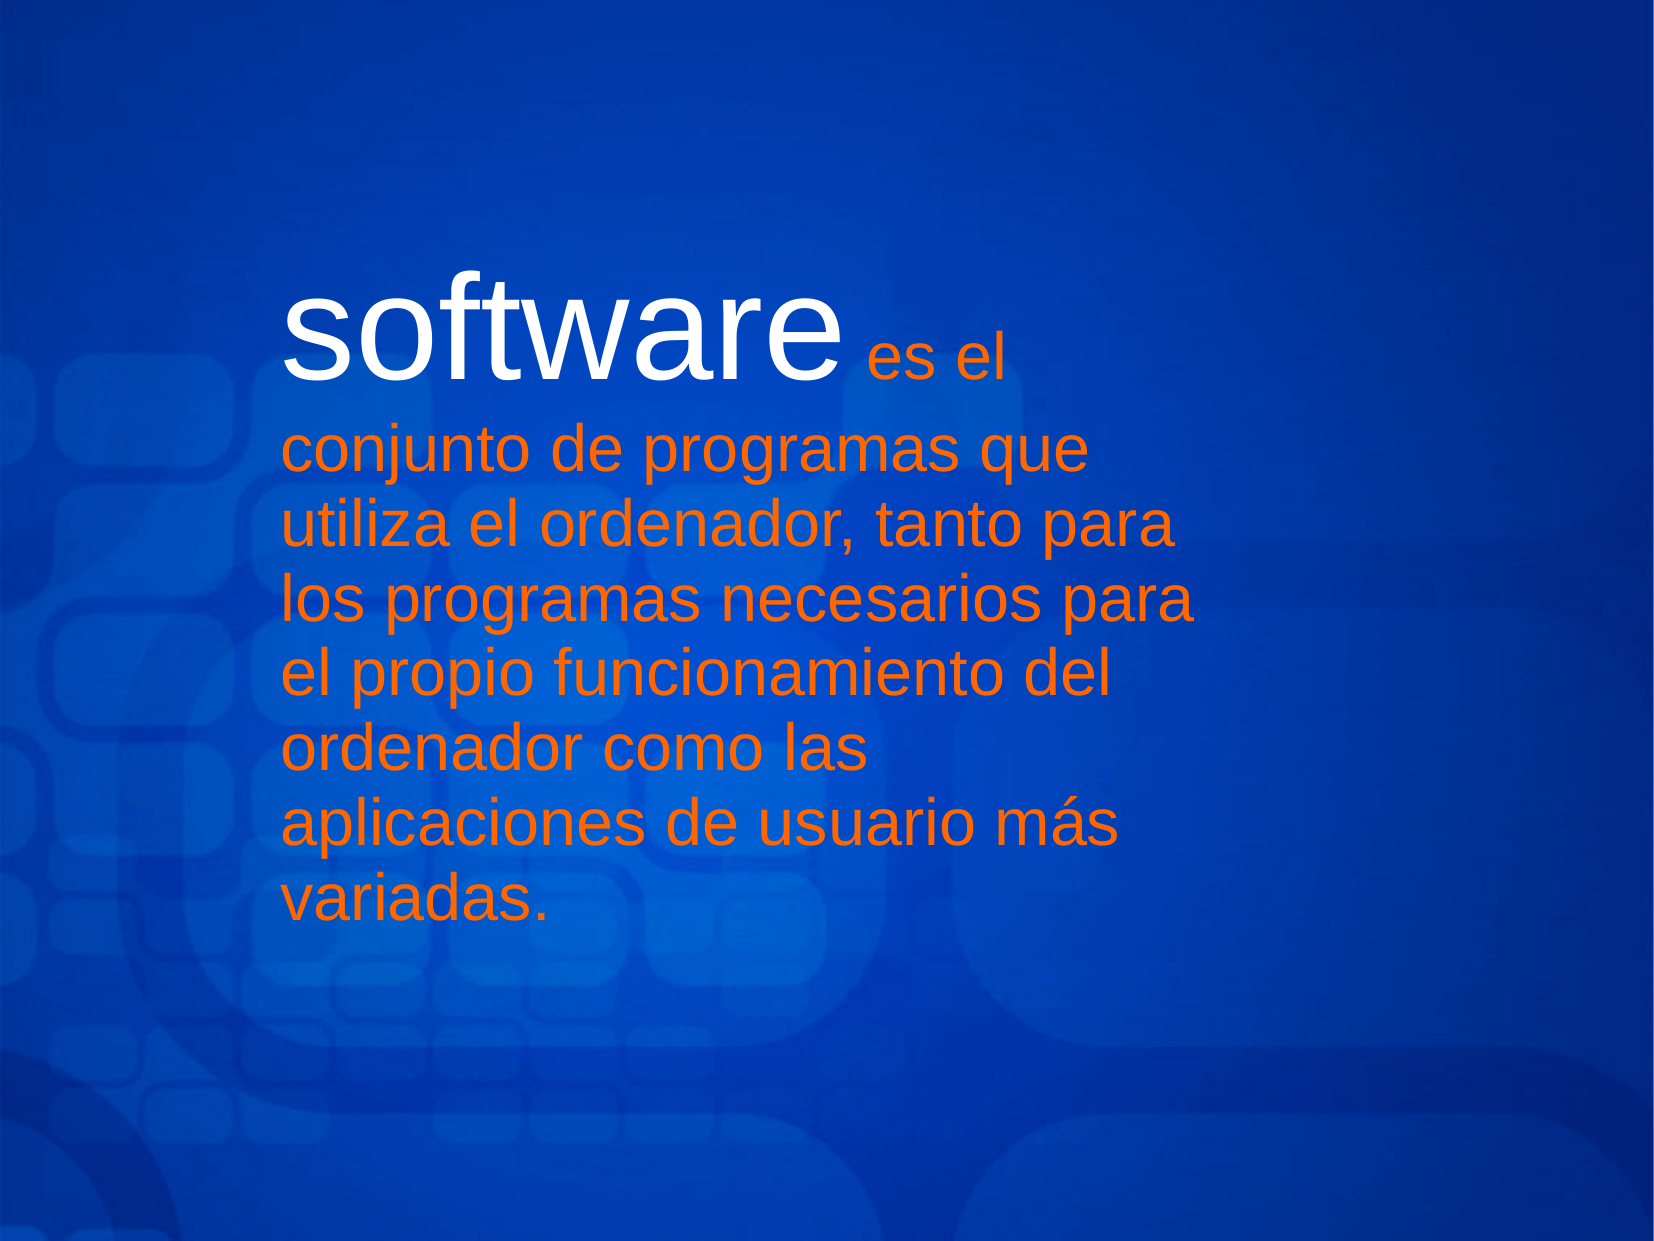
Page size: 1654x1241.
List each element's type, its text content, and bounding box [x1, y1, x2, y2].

picture [0, 0, 1654, 1241]
text_box software es el conjunto de programas que utiliza el ordenador, tanto para los programas necesarios para el propio funcionamiento del ordenador como las aplicaciones de usuario más variadas. [265, 236, 1241, 1004]
